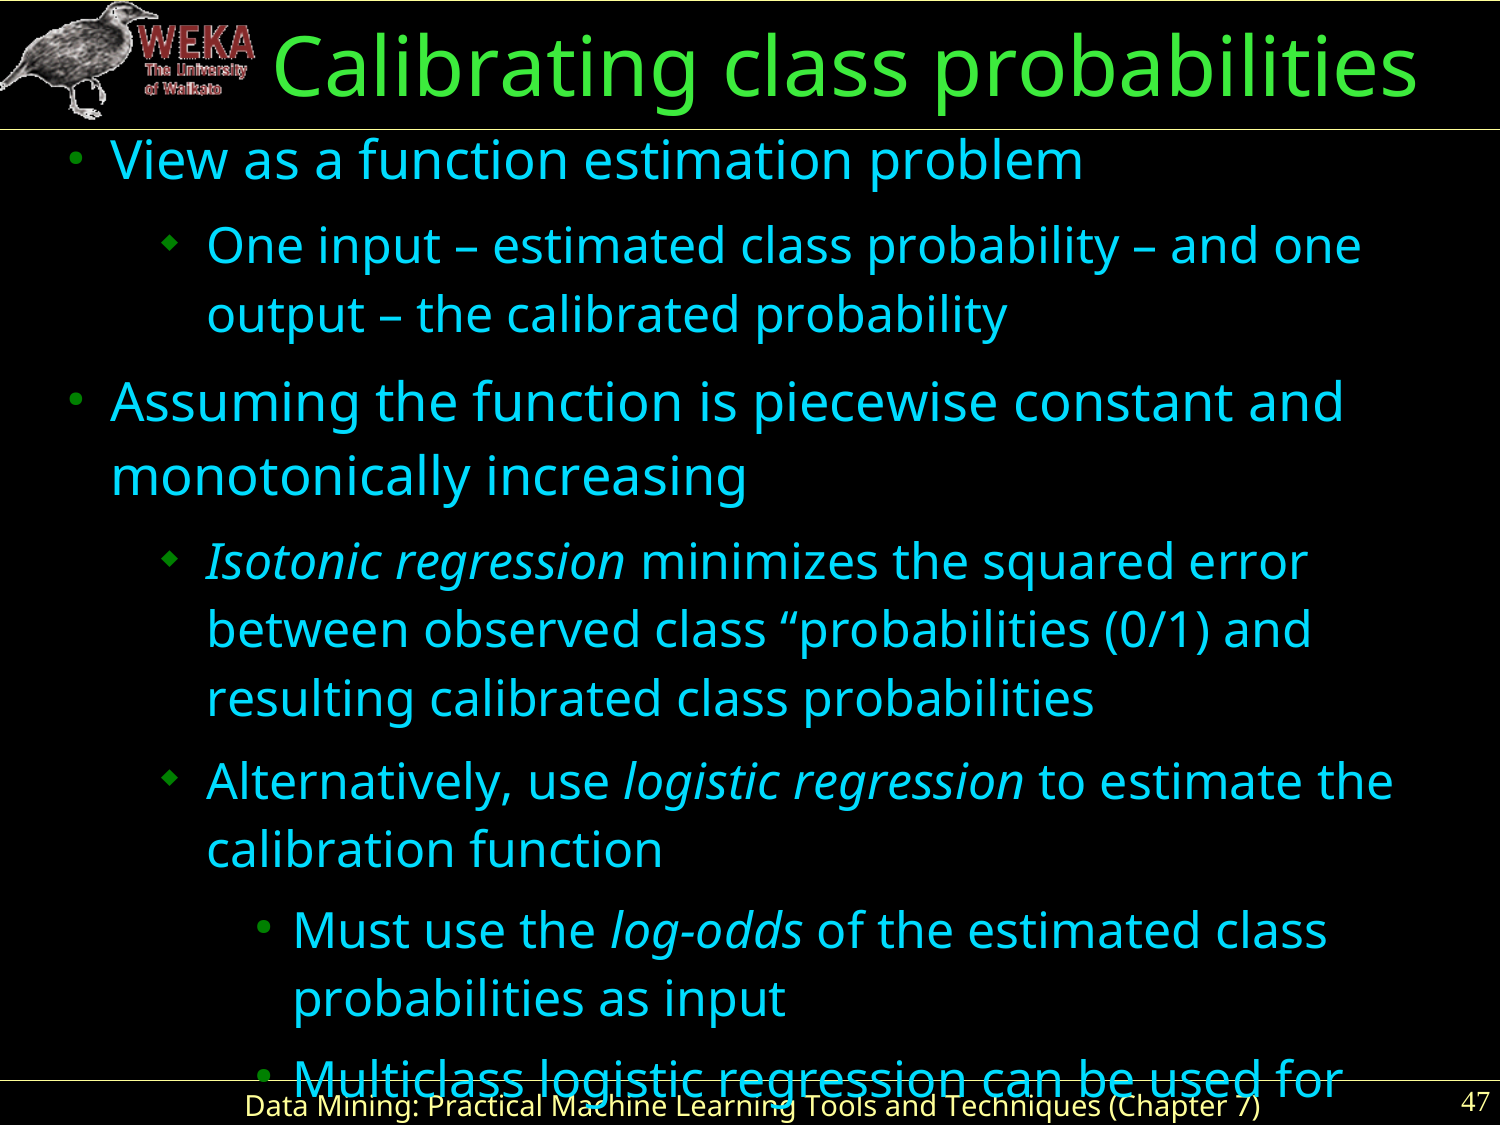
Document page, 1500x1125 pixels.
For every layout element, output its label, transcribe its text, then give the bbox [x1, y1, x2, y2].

list View as a function estimation problem One input – estimated class probability – and one output – the calibrated probability Assuming the function is piecewise constant and monotonically increasing Isotonic regression minimizes the squared error between observed class “probabilities (0/1) and resulting calibrated class probabilities Alternatively, use logistic regression to estimate the calibration function Must use the log-odds of the estimated class probabilities as input Multiclass logistic regression can be used for calibration in the multiclass case [67, 122, 1418, 1038]
picture [0, 1, 263, 129]
title Calibrating class probabilities [263, 0, 1500, 159]
